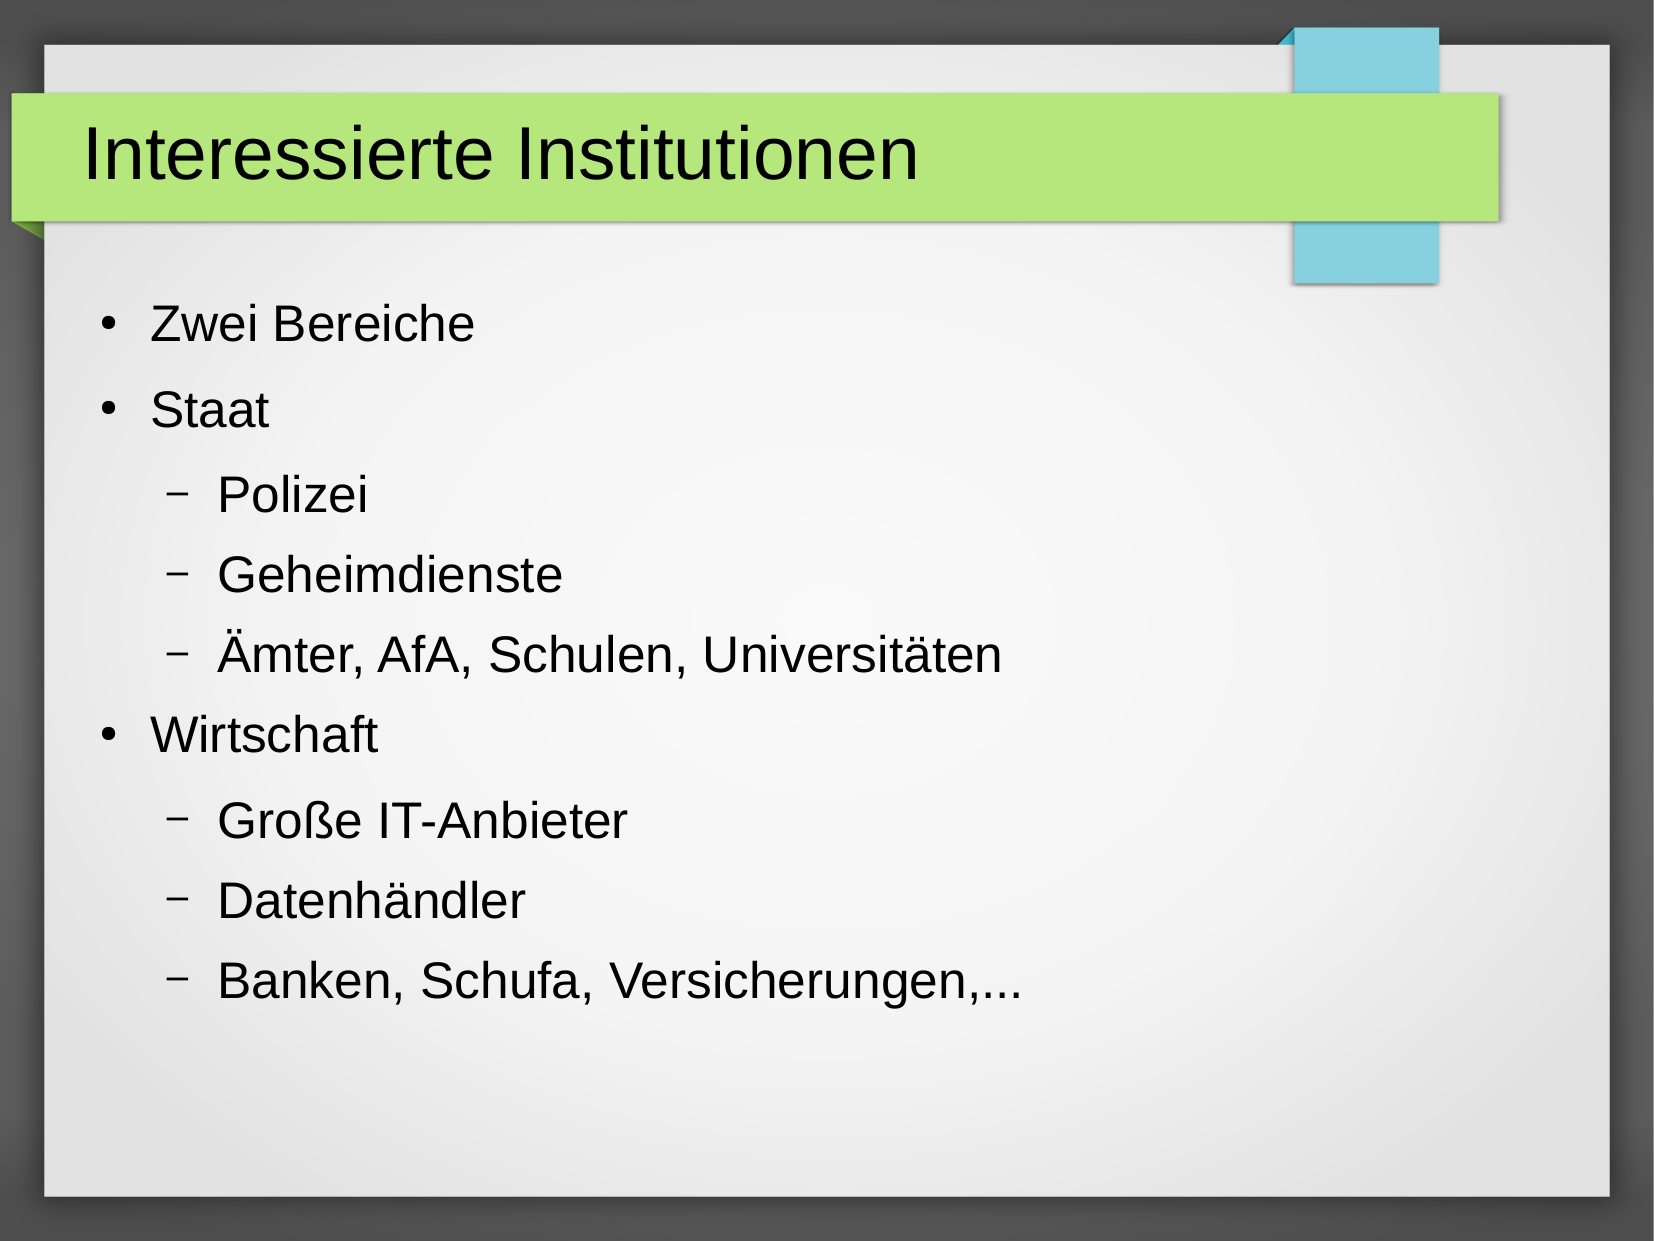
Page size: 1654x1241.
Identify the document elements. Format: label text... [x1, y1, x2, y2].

title Interessierte Institutionen [82, 94, 1264, 213]
list Zwei Bereiche Staat Polizei Geheimdienste Ämter, AfA, Schulen, Universitäten Wirtschaft Große IT-Anbieter Datenhändler Banken, Schufa, Versicherungen,... [82, 295, 1571, 1015]
picture [0, 0, 1654, 1241]
